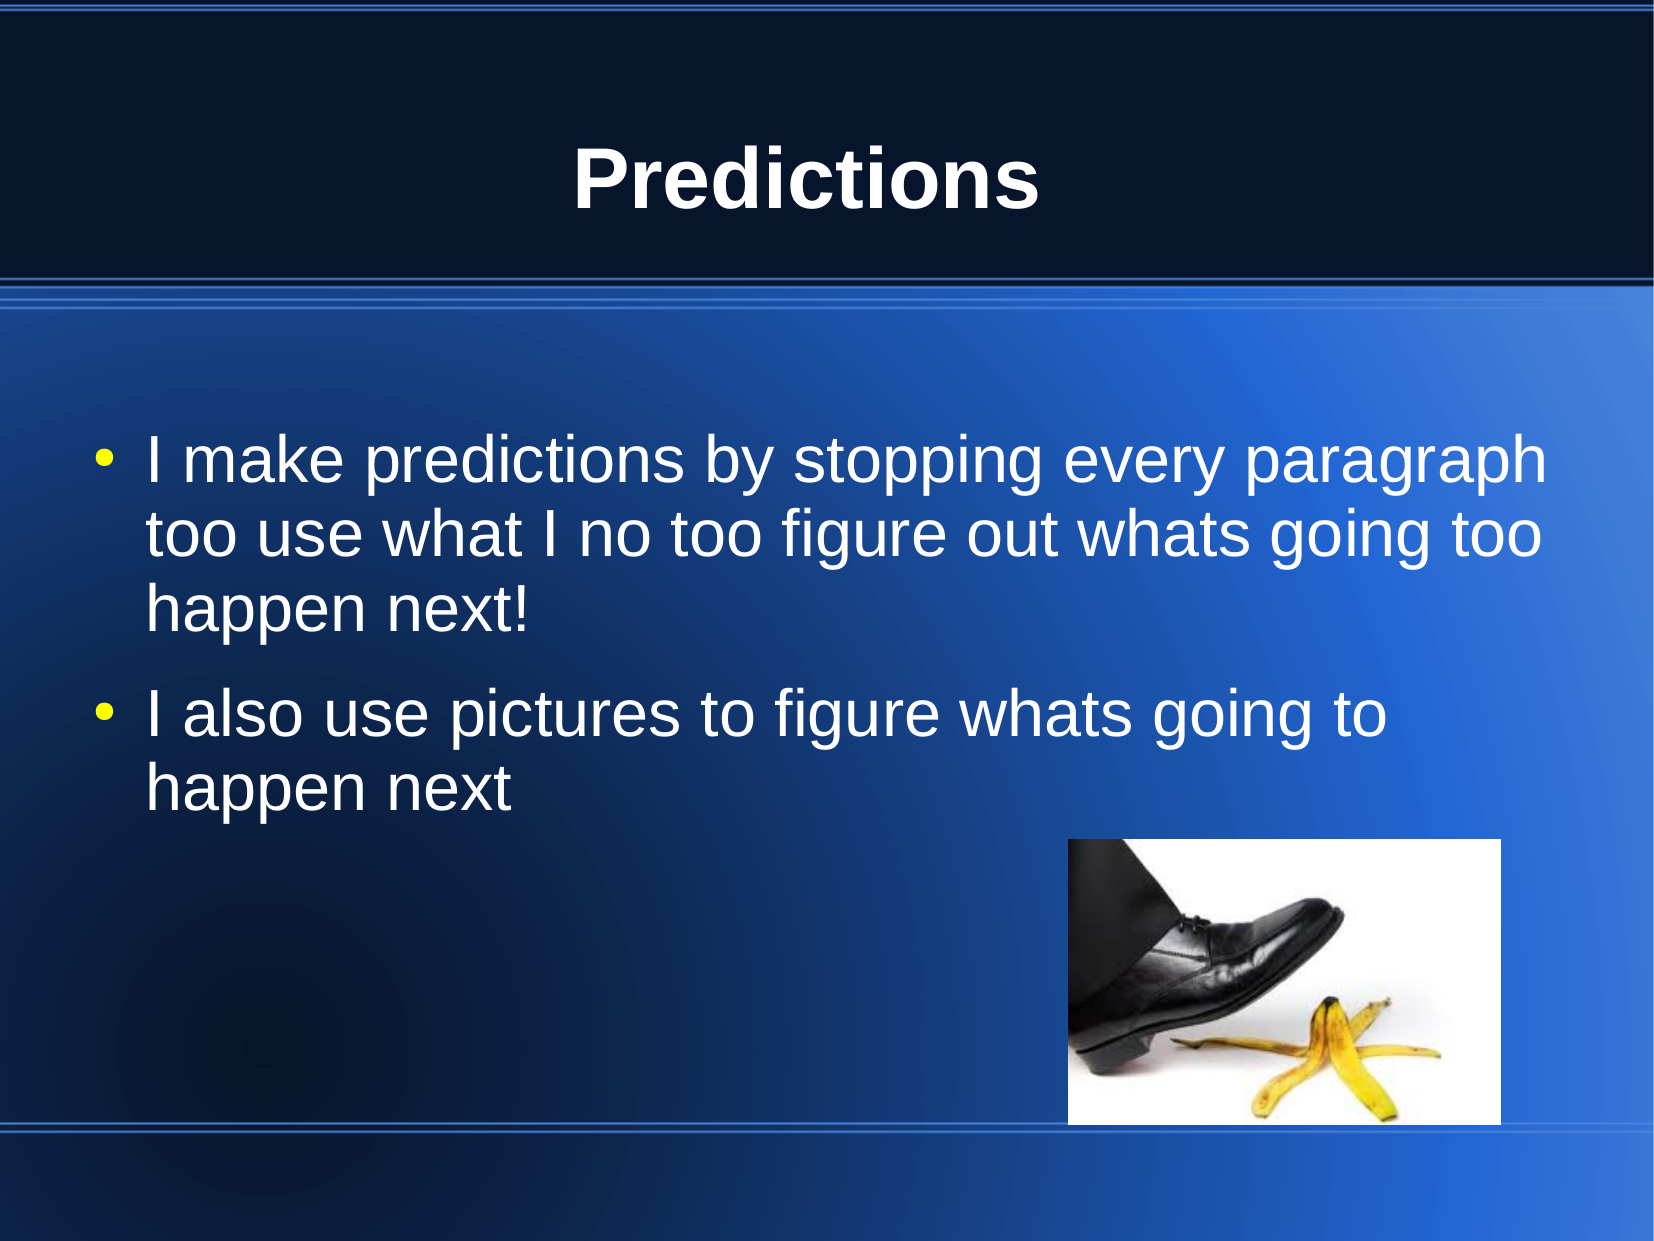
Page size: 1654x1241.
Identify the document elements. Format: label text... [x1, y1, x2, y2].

picture [0, 0, 1654, 1241]
picture [1068, 839, 1501, 1126]
title Predictions [75, 75, 1564, 283]
list I make predictions by stopping every paragraph too use what I no too figure out whats going too happen next! I also use pictures to figure whats going to happen next [75, 421, 1564, 1241]
